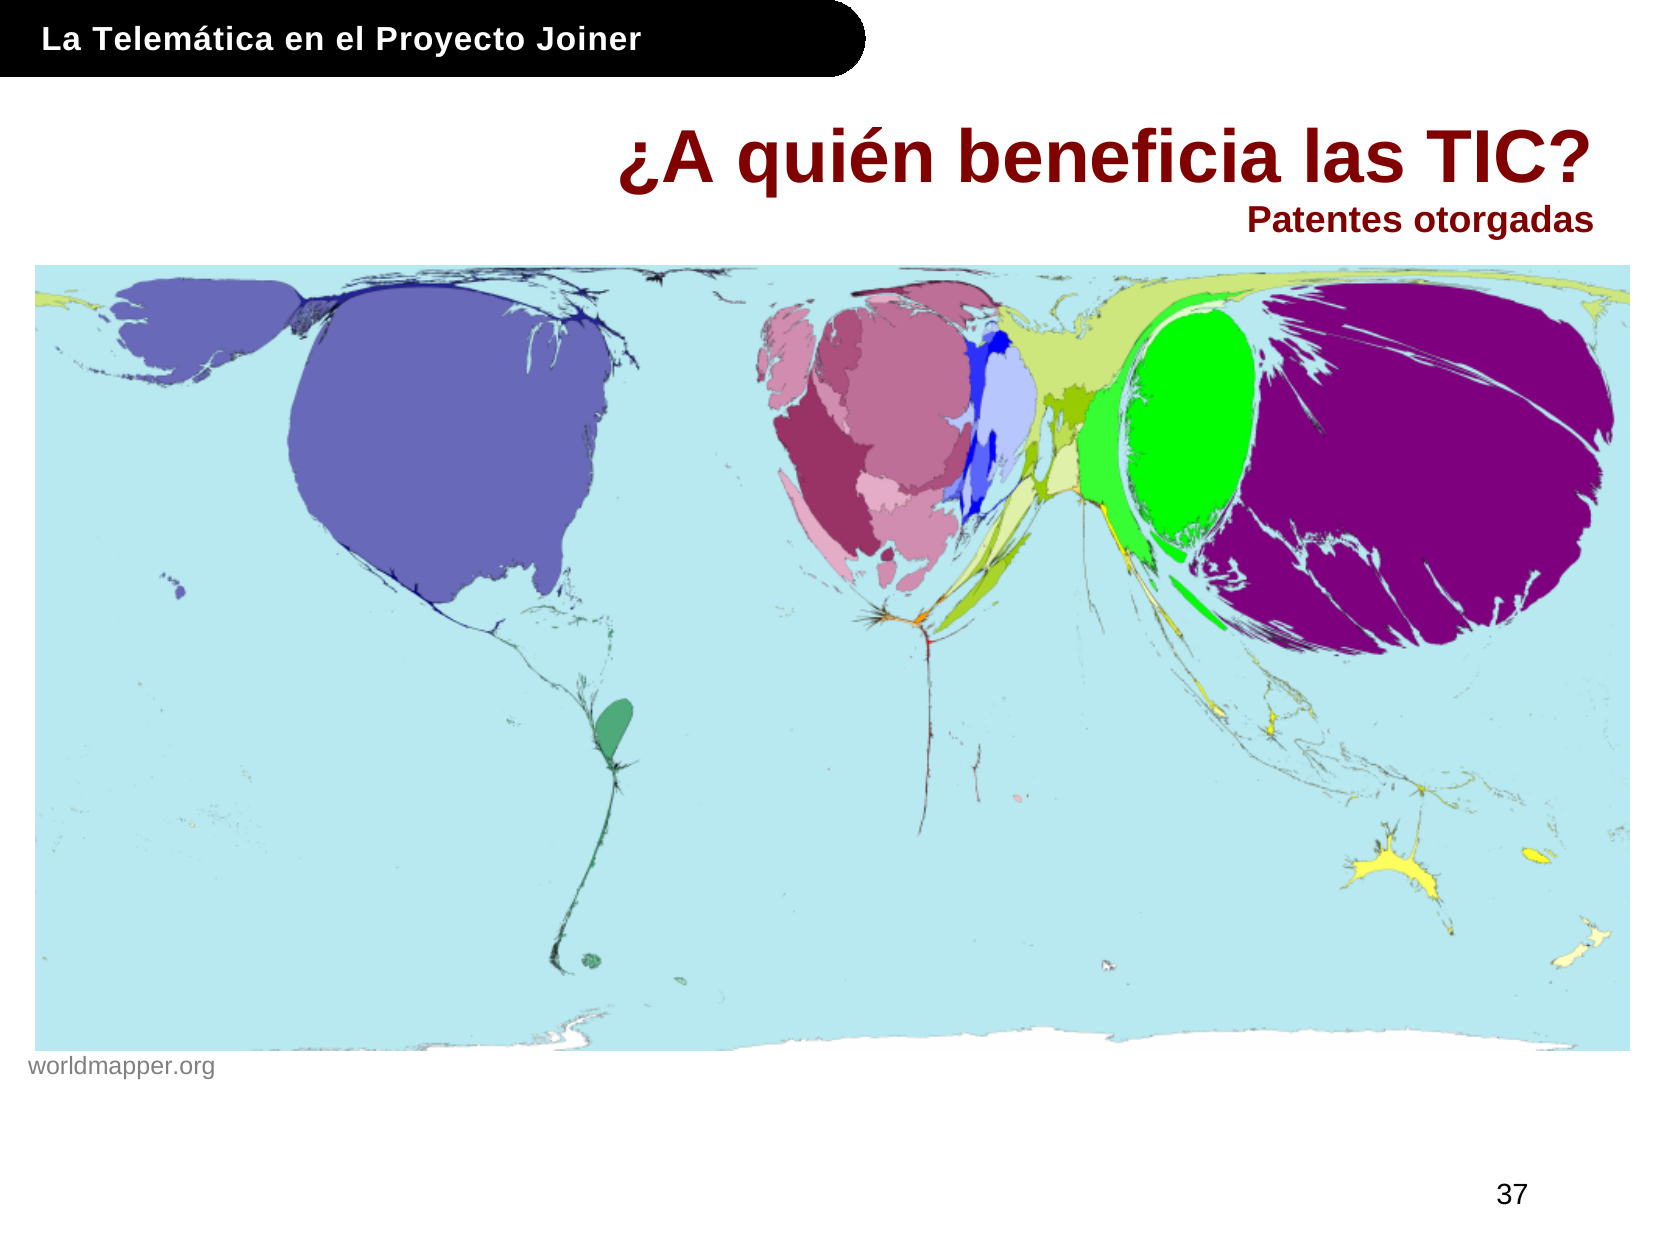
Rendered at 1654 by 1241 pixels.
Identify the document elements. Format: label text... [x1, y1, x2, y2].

text_box worldmapper.org [28, 1051, 217, 1080]
title ¿A quién beneficia las TIC? Patentes otorgadas [118, 114, 1595, 241]
picture [35, 265, 1630, 1051]
